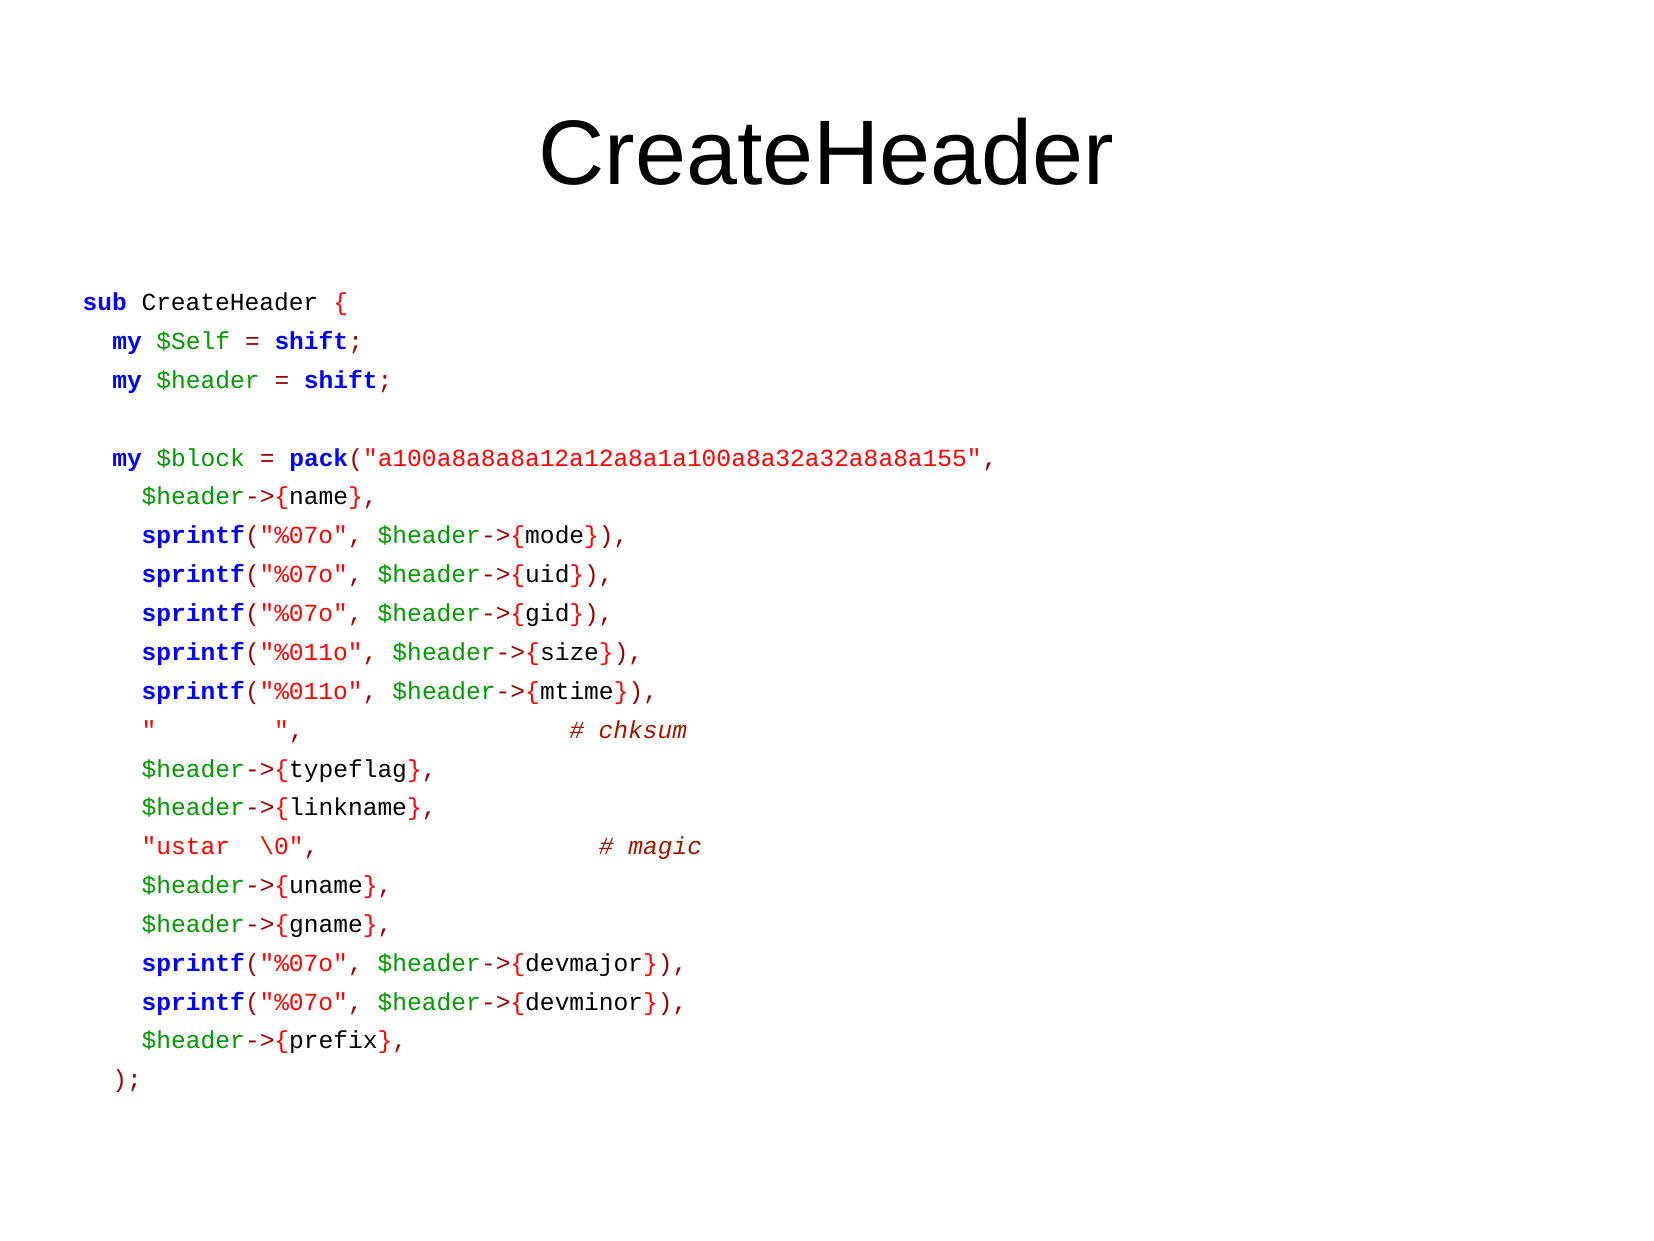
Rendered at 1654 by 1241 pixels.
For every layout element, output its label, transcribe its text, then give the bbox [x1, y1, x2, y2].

title CreateHeader [82, 49, 1571, 257]
list sub CreateHeader { my $Self = shift; my $header = shift; my $block = pack("a100a8a8a8a12a12a8a1a100a8a32a32a8a8a155", $header->{name}, sprintf("%07o", $header->{mode}), sprintf("%07o", $header->{uid}), sprintf("%07o", $header->{gid}), sprintf("%011o", $header->{size}), sprintf("%011o", $header->{mtime}), " ", # chksum $header->{typeflag}, $header->{linkname}, "ustar \0", # magic $header->{uname}, $header->{gname}, sprintf("%07o", $header->{devmajor}), sprintf("%07o", $header->{devminor}), $header->{prefix}, ); [82, 290, 1571, 1109]
